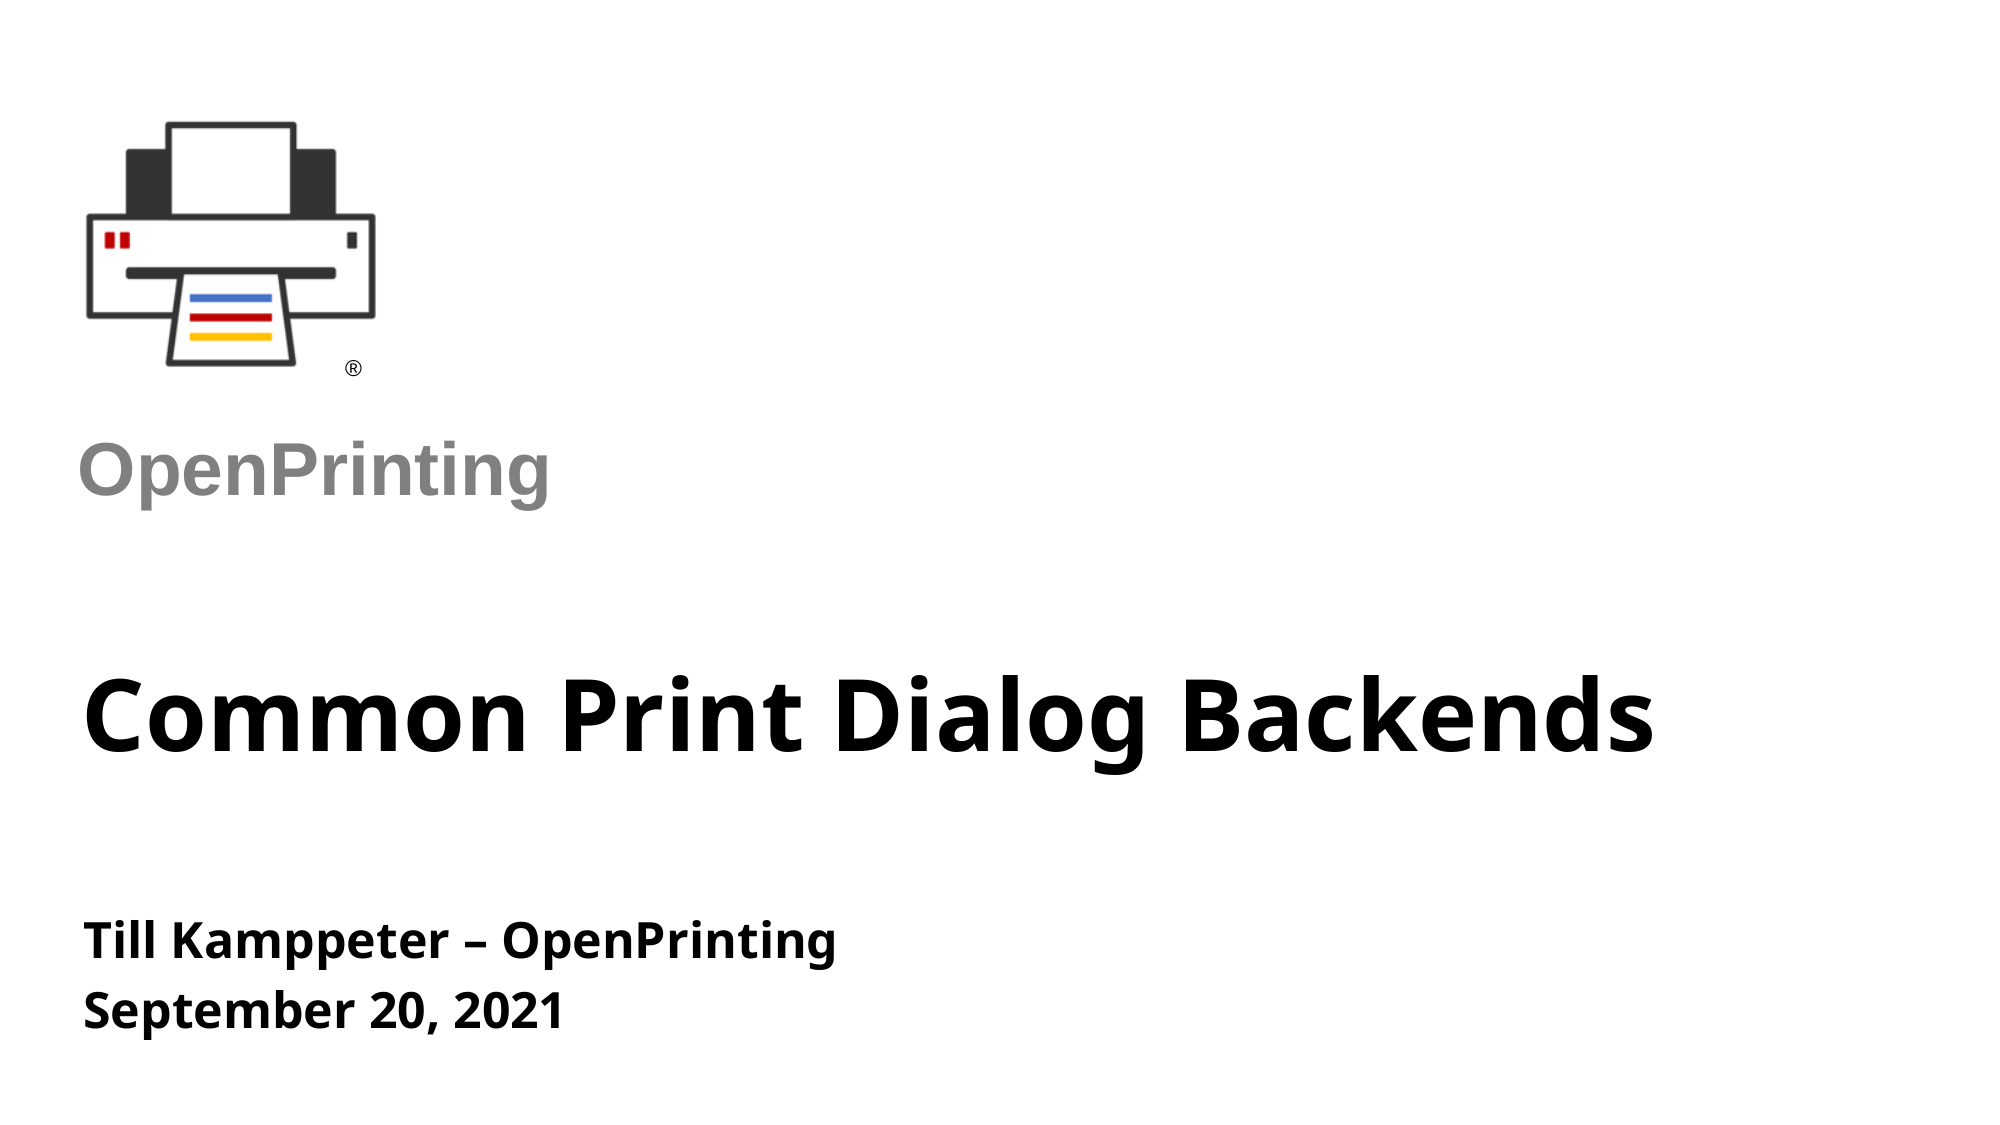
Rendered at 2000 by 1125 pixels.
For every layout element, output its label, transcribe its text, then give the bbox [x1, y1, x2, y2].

list Till Kamppeter – OpenPrinting September 20, 2021 [75, 900, 1425, 1063]
title Common Print Dialog Backends [75, 522, 1936, 781]
picture [75, 110, 388, 379]
